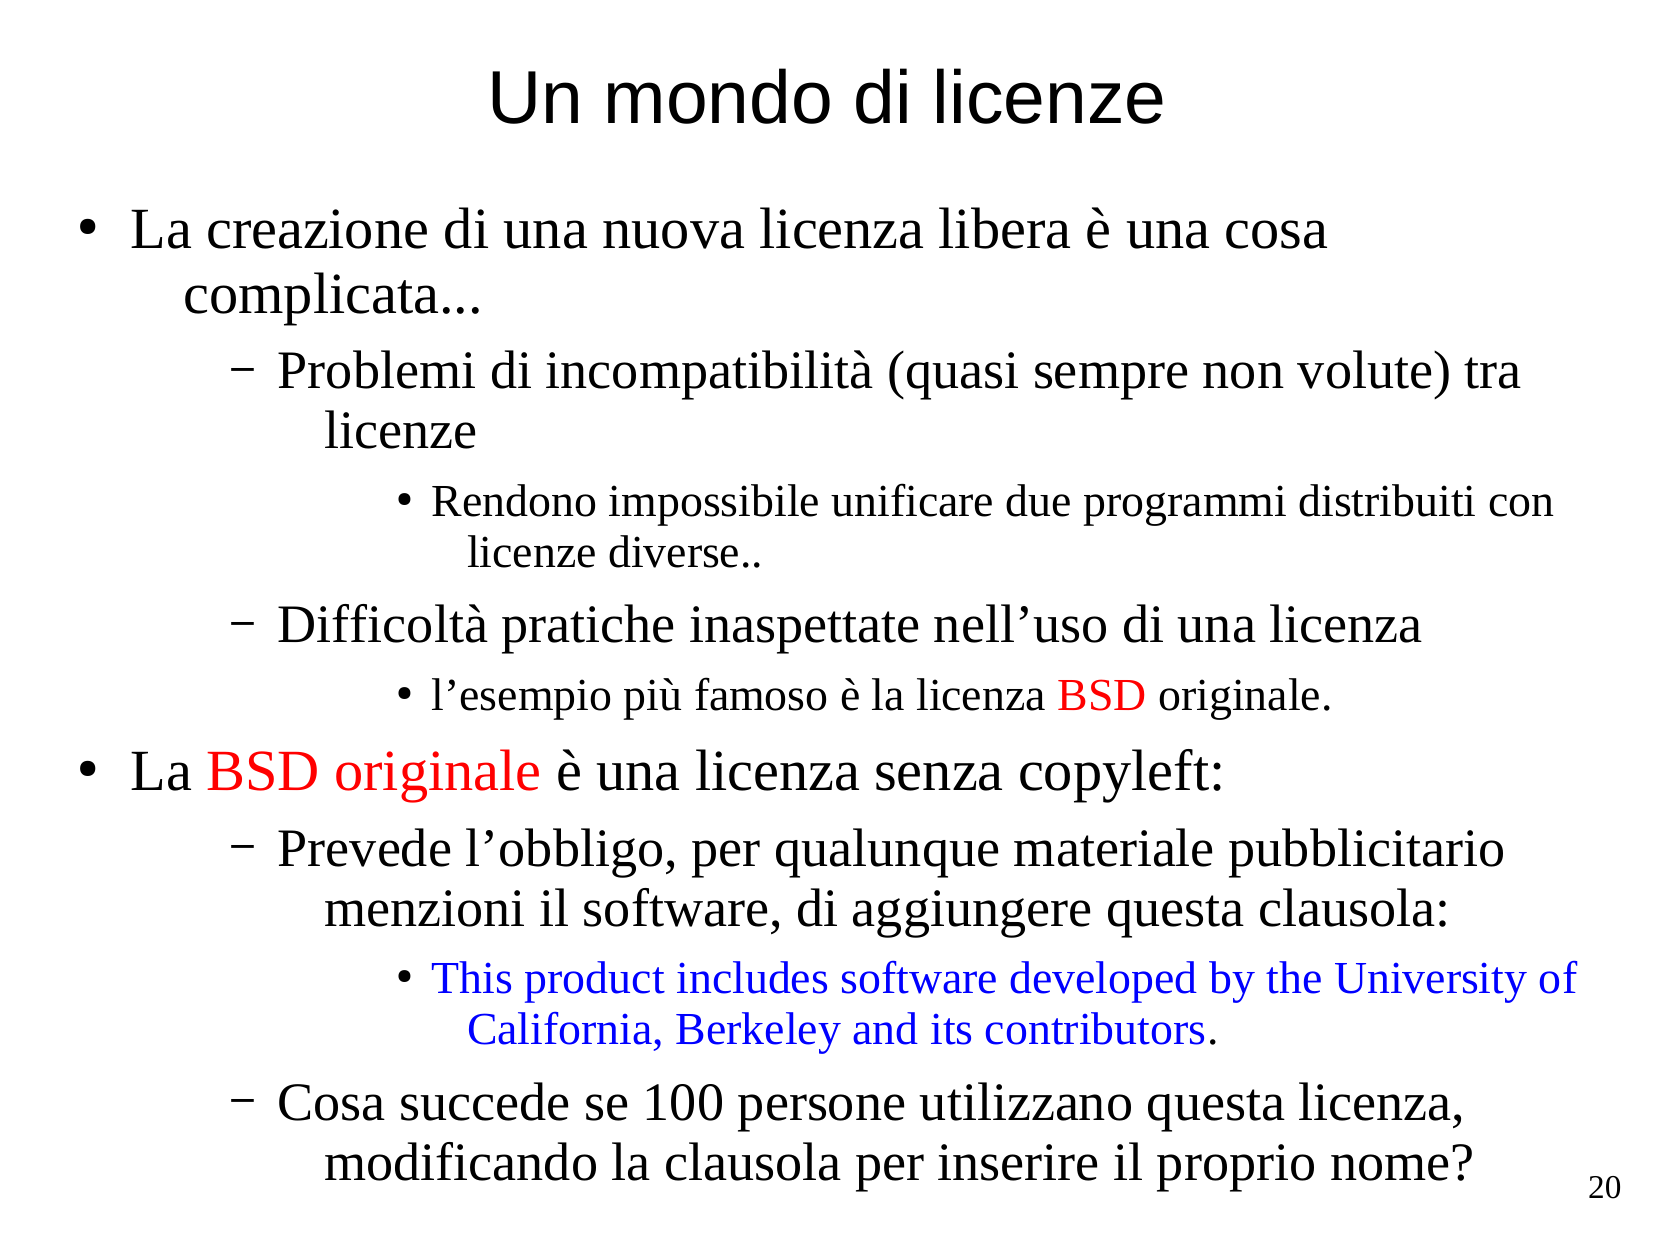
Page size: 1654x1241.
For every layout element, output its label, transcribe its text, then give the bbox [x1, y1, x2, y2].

list La creazione di una nuova licenza libera è una cosa complicata... Problemi di incompatibilità (quasi sempre non volute) tra licenze Rendono impossibile unificare due programmi distribuiti con licenze diverse.. Difficoltà pratiche inaspettate nell’uso di una licenza l’esempio più famoso è la licenza BSD originale. La BSD originale è una licenza senza copyleft: Prevede l’obbligo, per qualunque materiale pubblicitario menzioni il software, di aggiungere questa clausola: This product includes software developed by the University of California, Berkeley and its contributors. Cosa succede se 100 persone utilizzano questa licenza, modificando la clausola per inserire il proprio nome? [42, 196, 1612, 1187]
title Un mondo di licenze [37, 30, 1617, 166]
